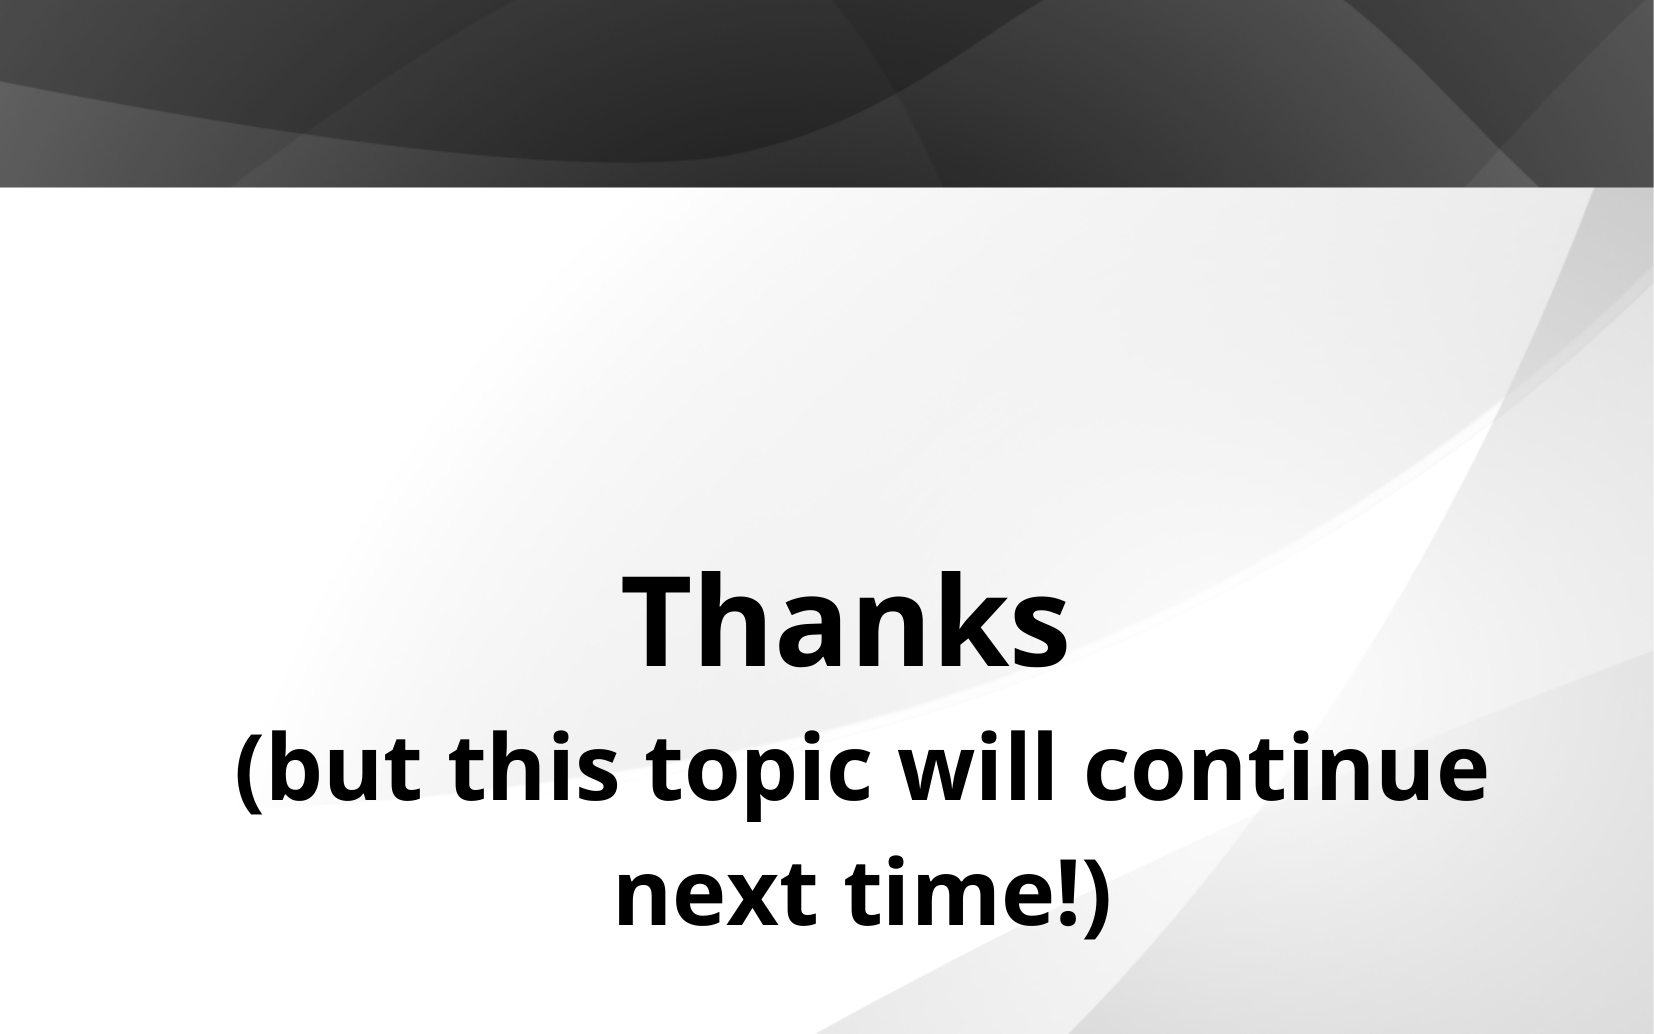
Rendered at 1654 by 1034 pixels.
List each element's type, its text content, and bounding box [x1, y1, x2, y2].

text_box Thanks (but this topic will continue next time!) [112, 525, 1613, 969]
picture [0, 0, 1654, 1034]
